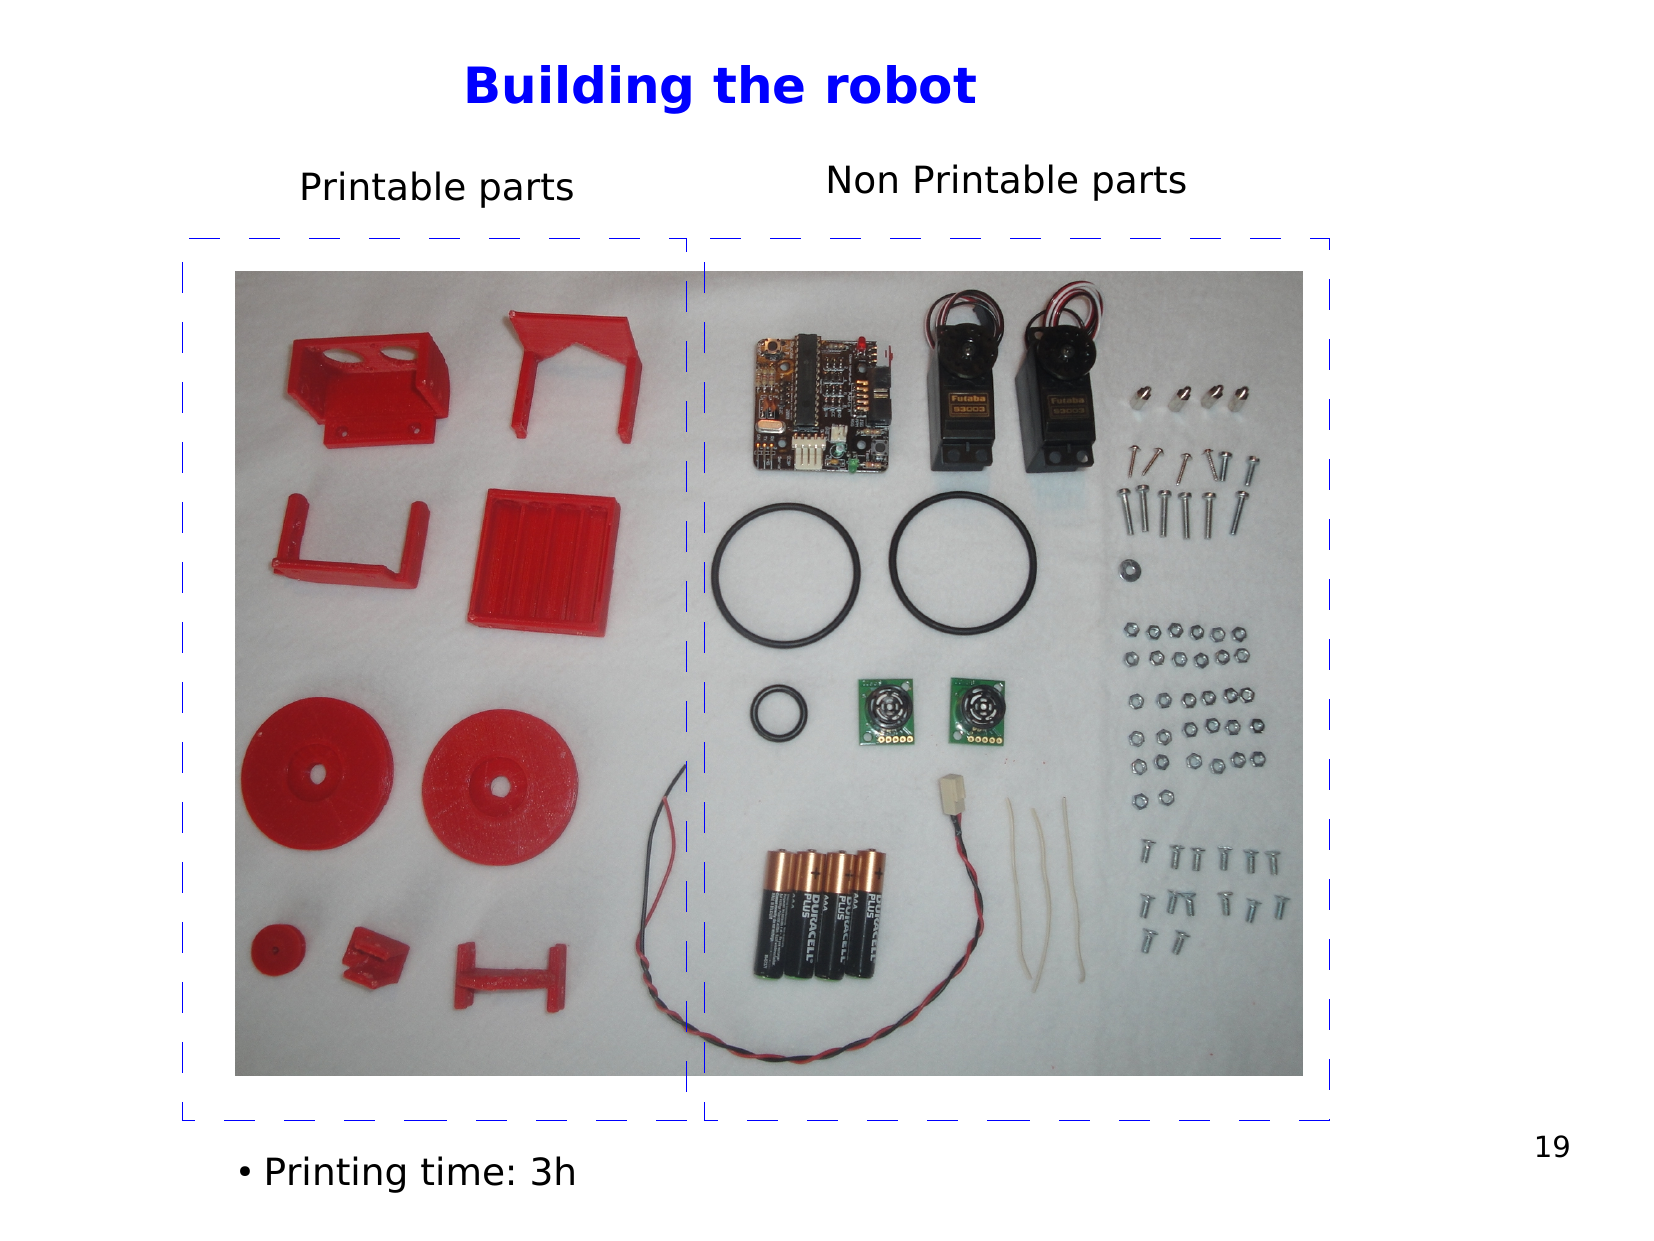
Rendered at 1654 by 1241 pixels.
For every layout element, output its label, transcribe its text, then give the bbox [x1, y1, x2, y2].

picture [235, 271, 1303, 1077]
text_box Building the robot [448, 49, 1051, 123]
text_box Printable parts [272, 158, 661, 230]
text_box Printing time: 3h [223, 1143, 917, 1215]
text_box Non Printable parts [798, 151, 1231, 223]
